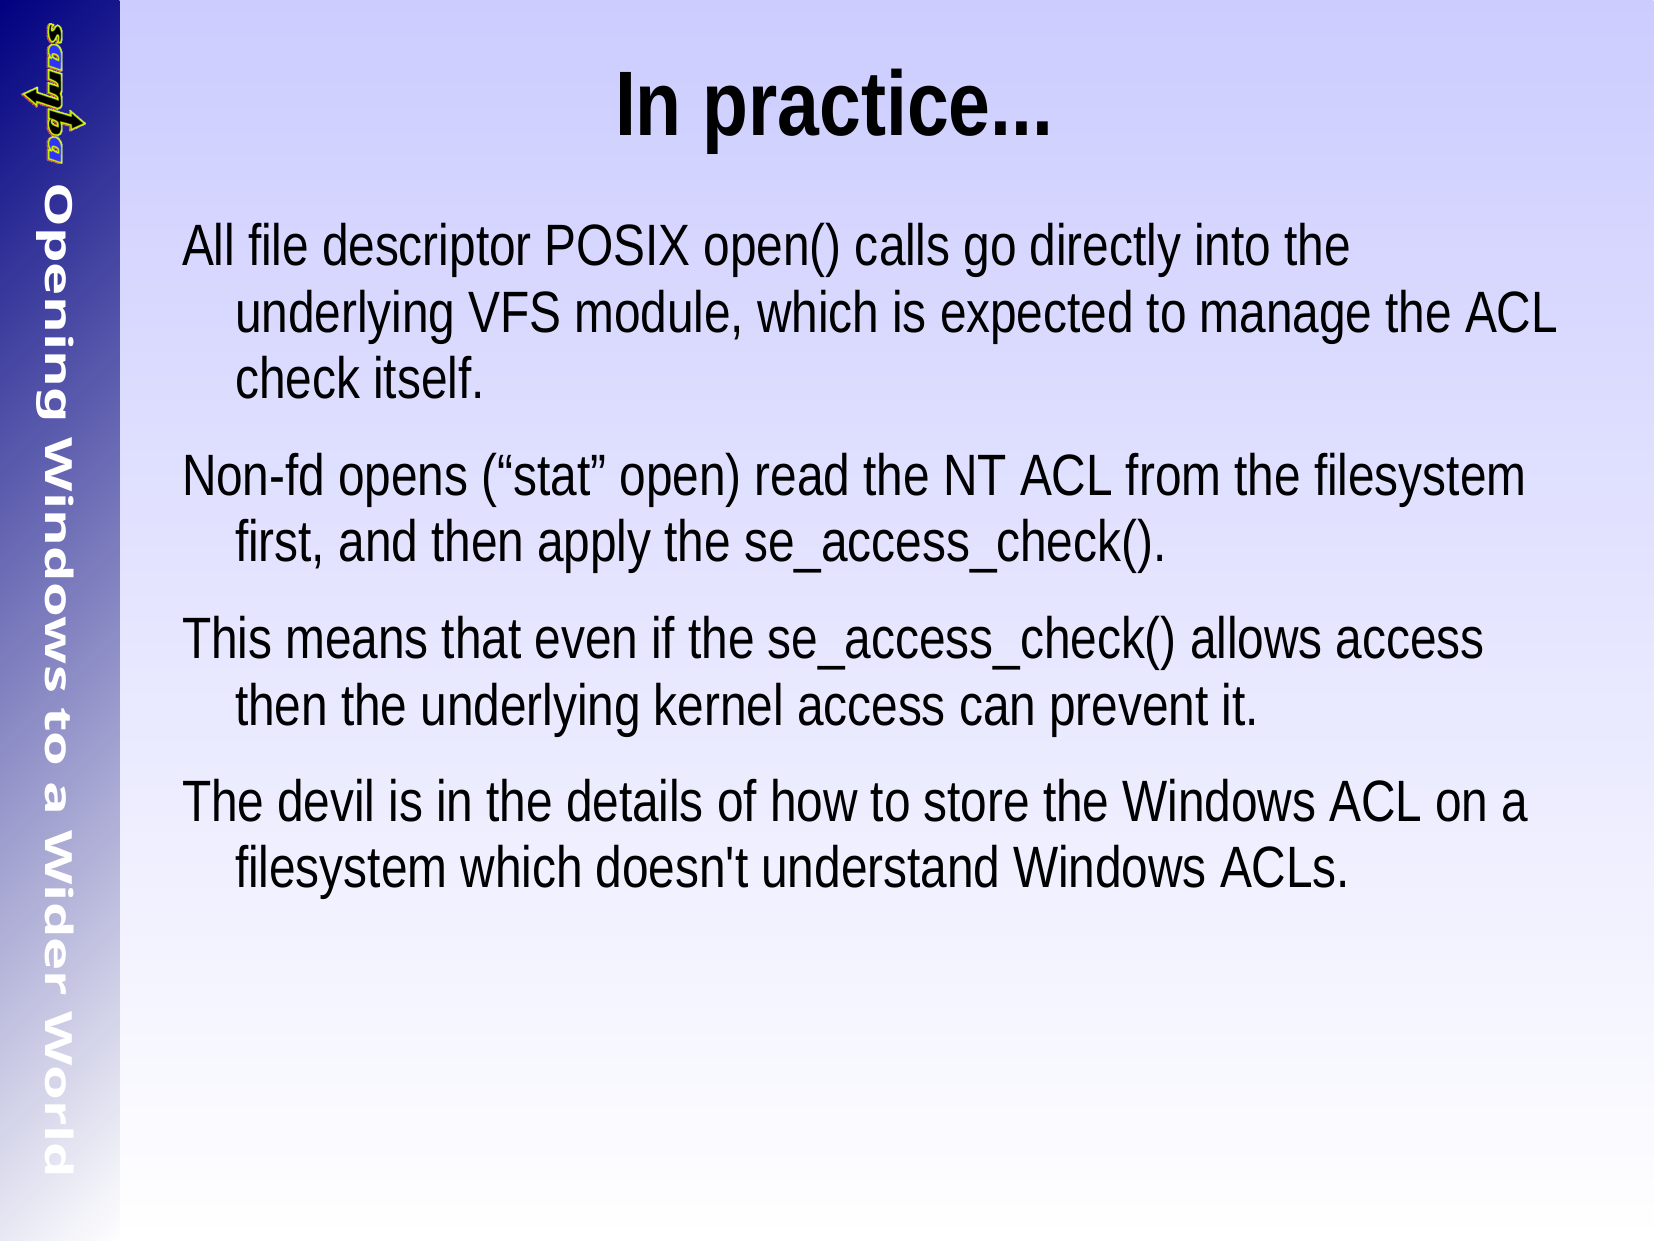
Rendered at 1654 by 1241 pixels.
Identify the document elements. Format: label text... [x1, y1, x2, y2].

picture [22, 24, 86, 164]
title In practice... [128, 29, 1541, 175]
list All file descriptor POSIX open() calls go directly into the underlying VFS module, which is expected to manage the ACL check itself. Non-fd opens (“stat” open) read the NT ACL from the filesystem first, and then apply the se_access_check(). This means that even if the se_access_check() allows access then the underlying kernel access can prevent it. The devil is in the details of how to store the Windows ACL on a filesystem which doesn't understand Windows ACLs. [164, 210, 1577, 1181]
